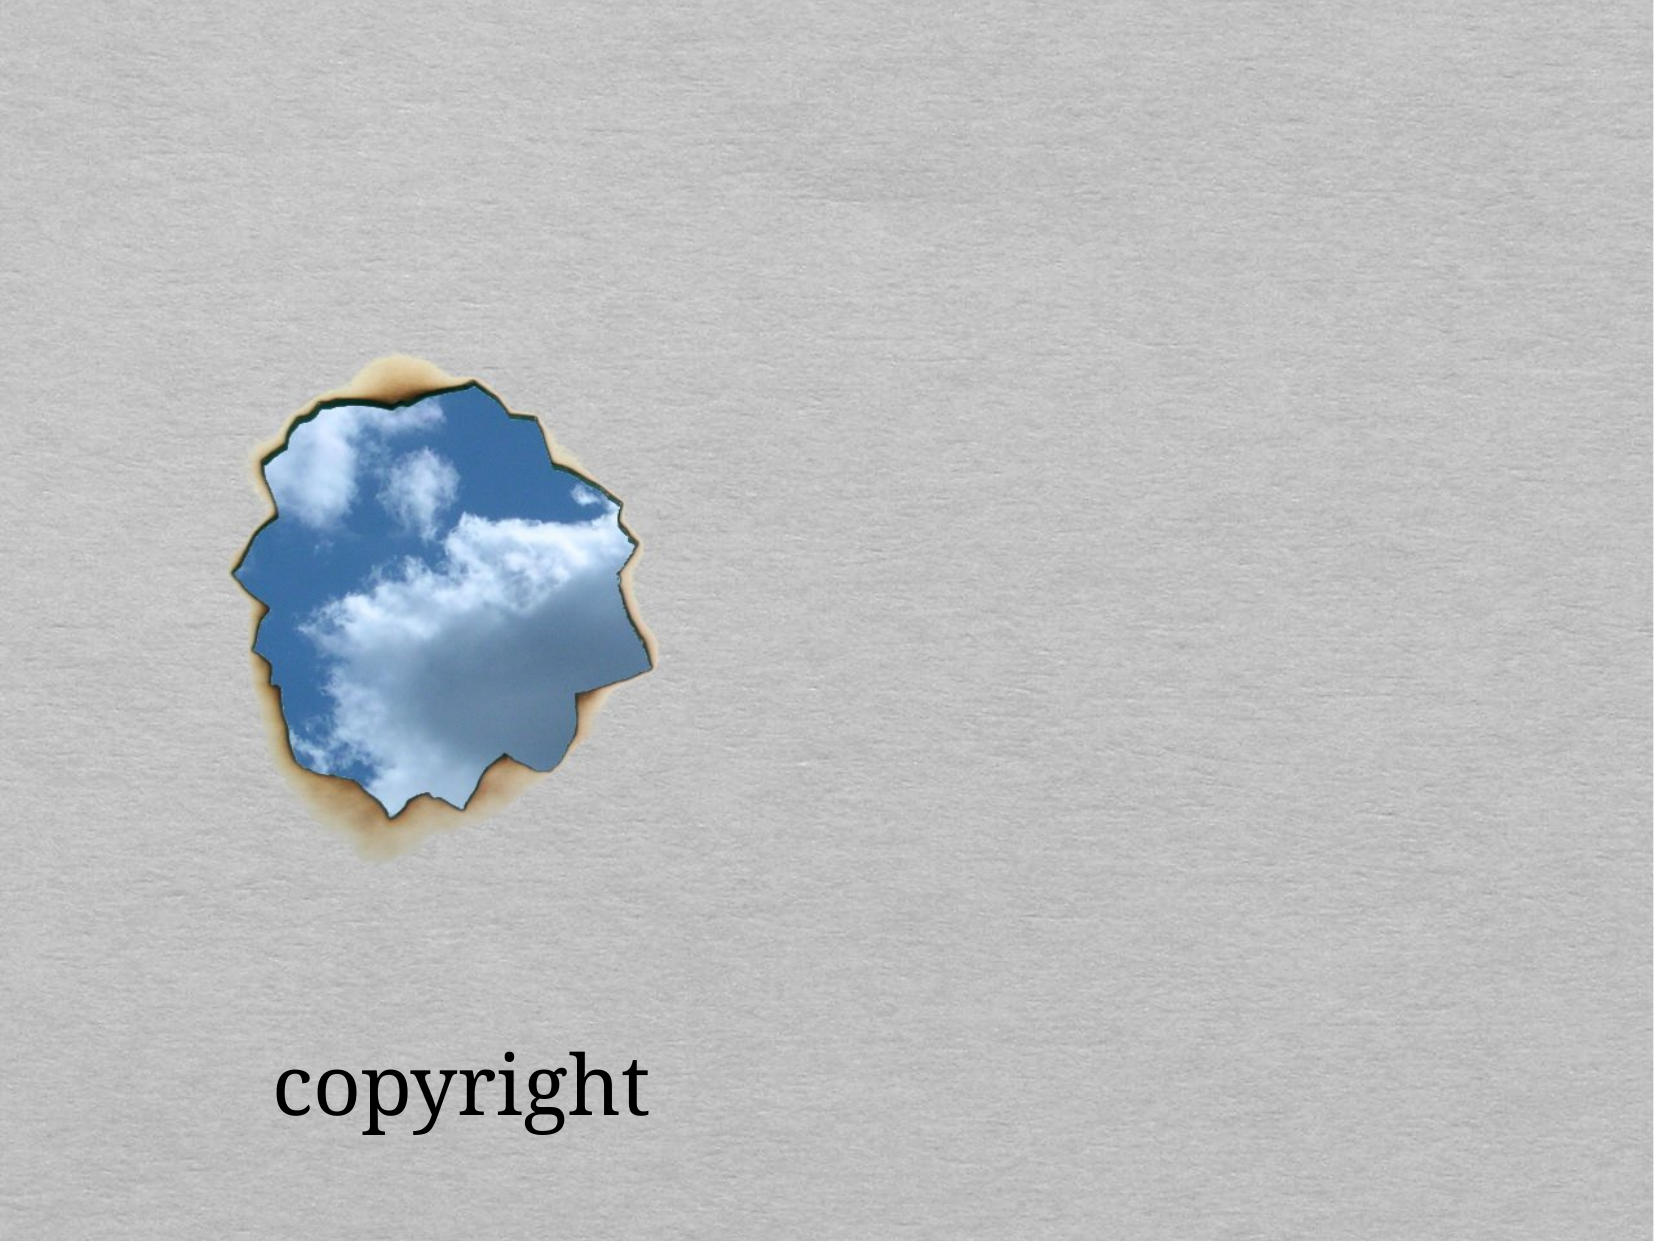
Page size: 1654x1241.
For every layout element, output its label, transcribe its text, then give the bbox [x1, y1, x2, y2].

text_box copyright [257, 1019, 608, 1118]
picture [0, 0, 1654, 1241]
